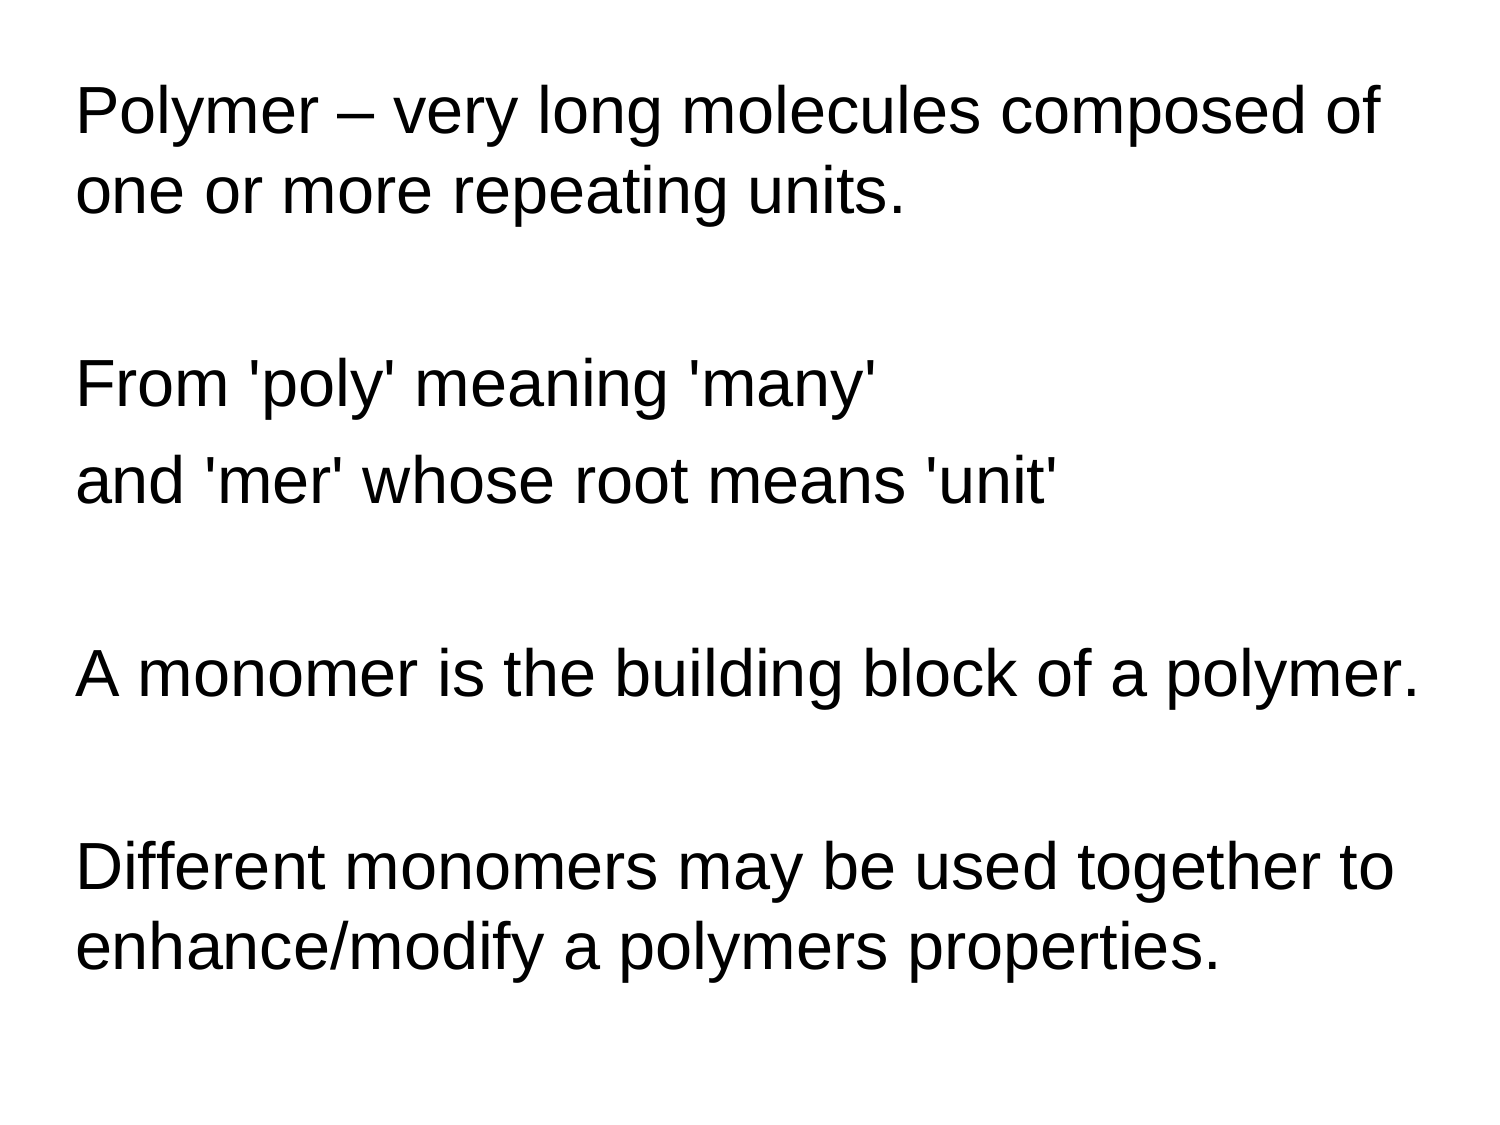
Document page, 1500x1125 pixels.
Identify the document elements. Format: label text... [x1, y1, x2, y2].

subtitle Polymer – very long molecules composed of one or more repeating units. From 'poly' meaning 'many' and 'mer' whose root means 'unit' A monomer is the building block of a polymer. Different monomers may be used together to enhance/modify a polymers properties. [75, 45, 1426, 1005]
